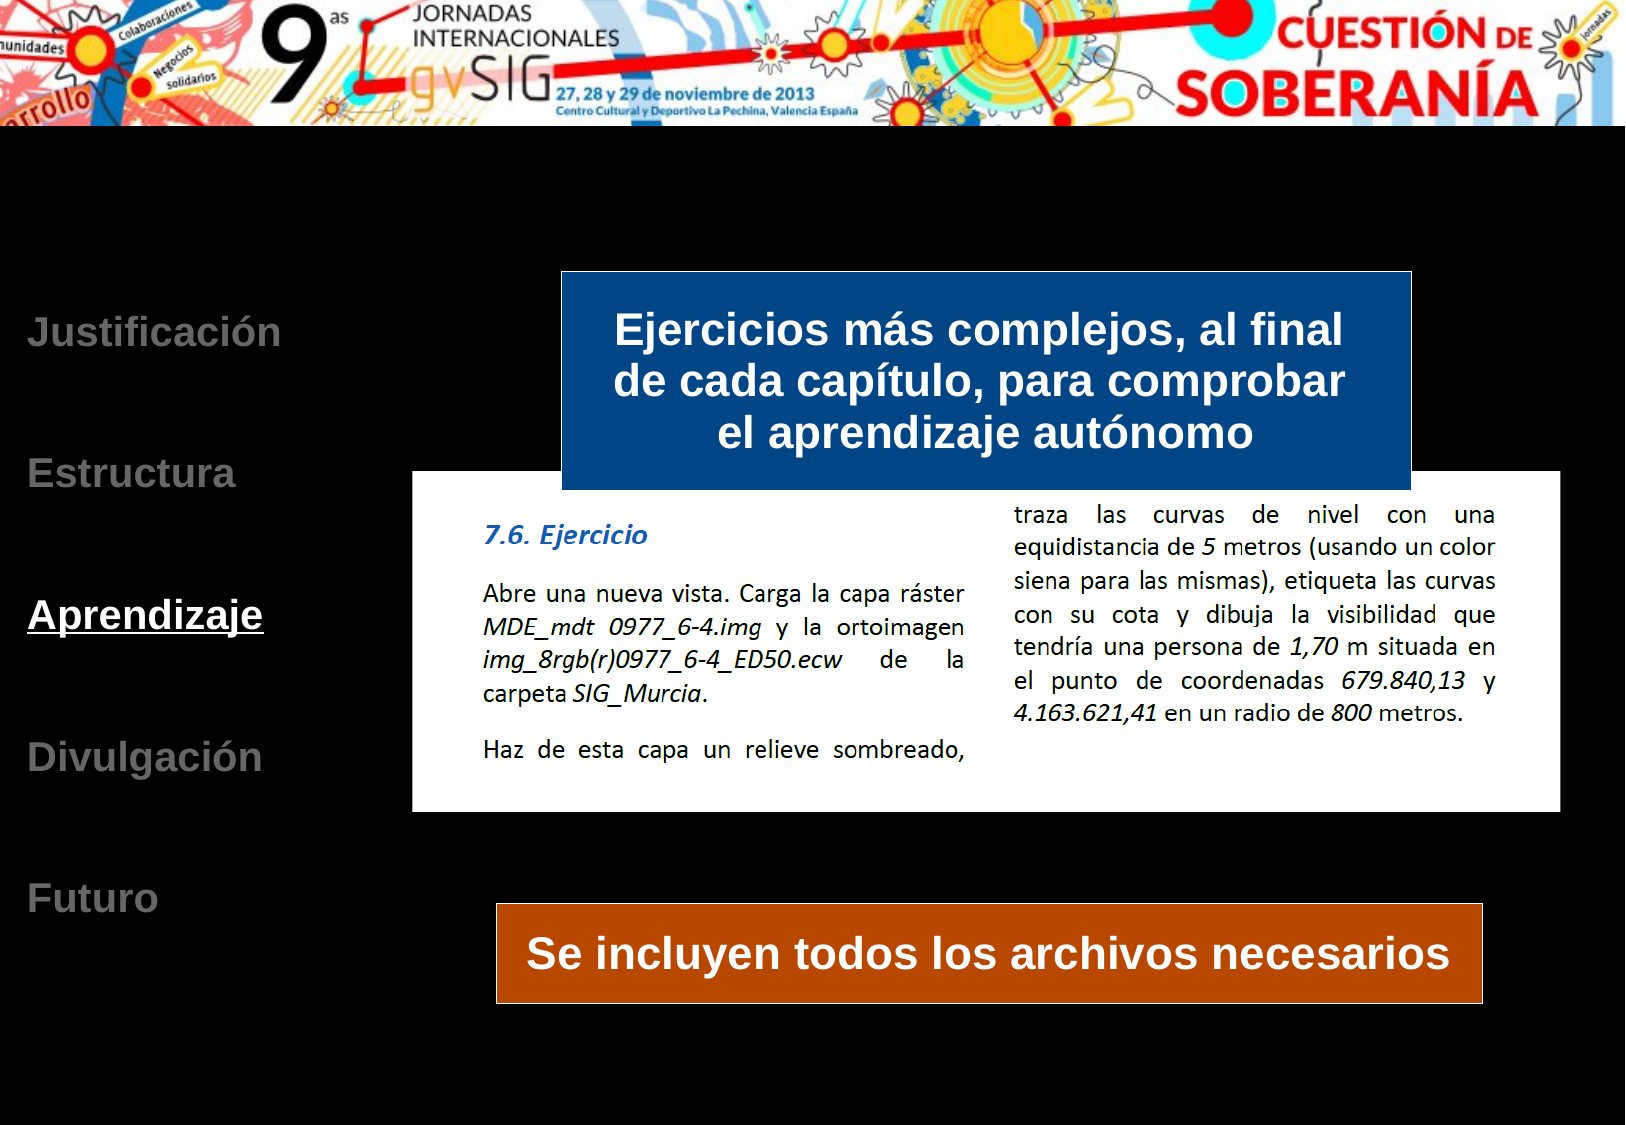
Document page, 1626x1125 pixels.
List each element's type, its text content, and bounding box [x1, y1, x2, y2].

picture [0, 0, 1626, 126]
text_box Ejercicios más complejos, al final de cada capítulo, para comprobar el aprendizaje autónomo [561, 271, 1412, 491]
text_box Justificación Estructura Aprendizaje Divulgación Futuro [11, 296, 319, 929]
picture [412, 471, 1561, 812]
text_box Se incluyen todos los archivos necesarios [496, 903, 1483, 1004]
